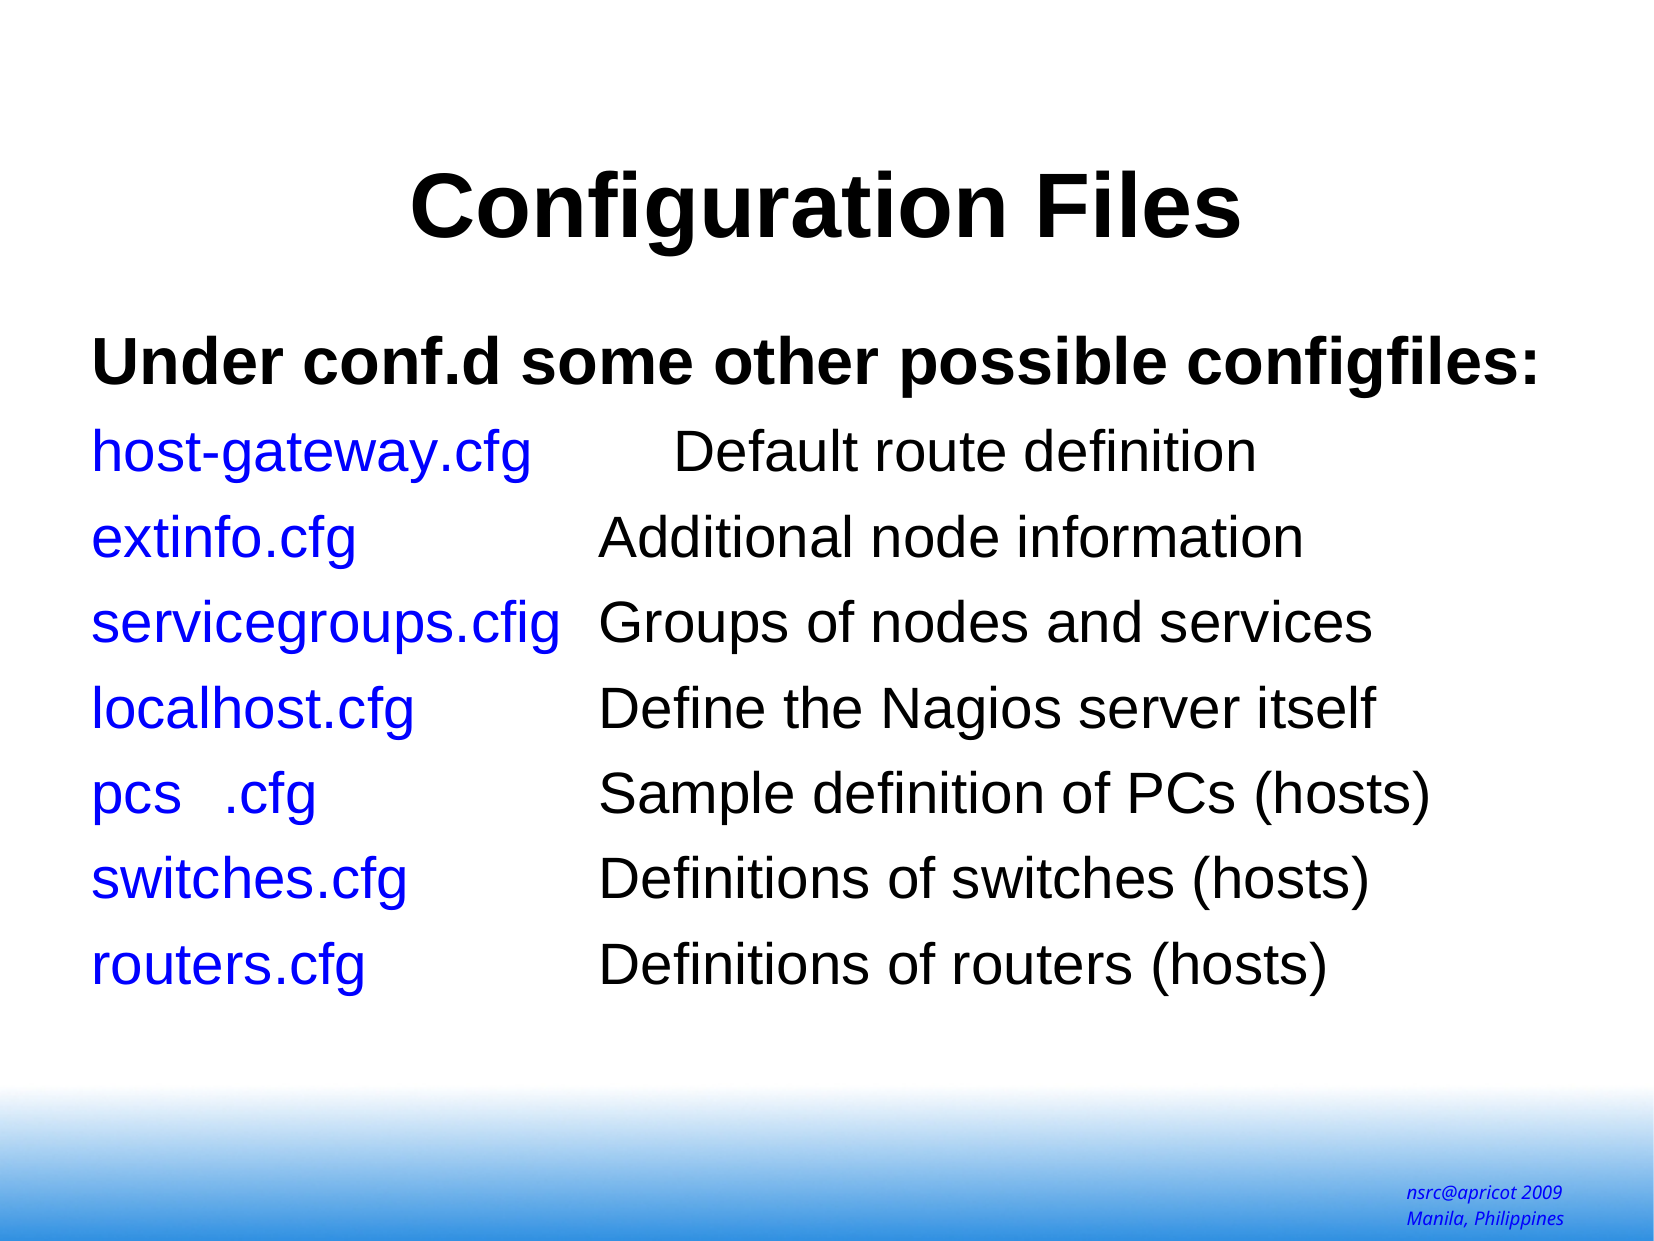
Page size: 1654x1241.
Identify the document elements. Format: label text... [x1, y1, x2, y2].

title Configuration Files [121, 102, 1534, 310]
picture [1544, 1190, 1549, 1198]
picture [1502, 1190, 1507, 1198]
picture [1460, 1190, 1465, 1198]
picture [0, 1083, 1654, 1241]
picture [1534, 1190, 1539, 1198]
list Under conf.d some other possible configfiles: host-gateway.cfg Default route definition extinfo.cfg Additional node information servicegroups.cfig Groups of nodes and services localhost.cfg Define the Nagios server itself pcs .cfg Sample definition of PCs (hosts) switches.cfg Definitions of switches (hosts) routers.cfg Definitions of routers (hosts) [74, 332, 1572, 1190]
